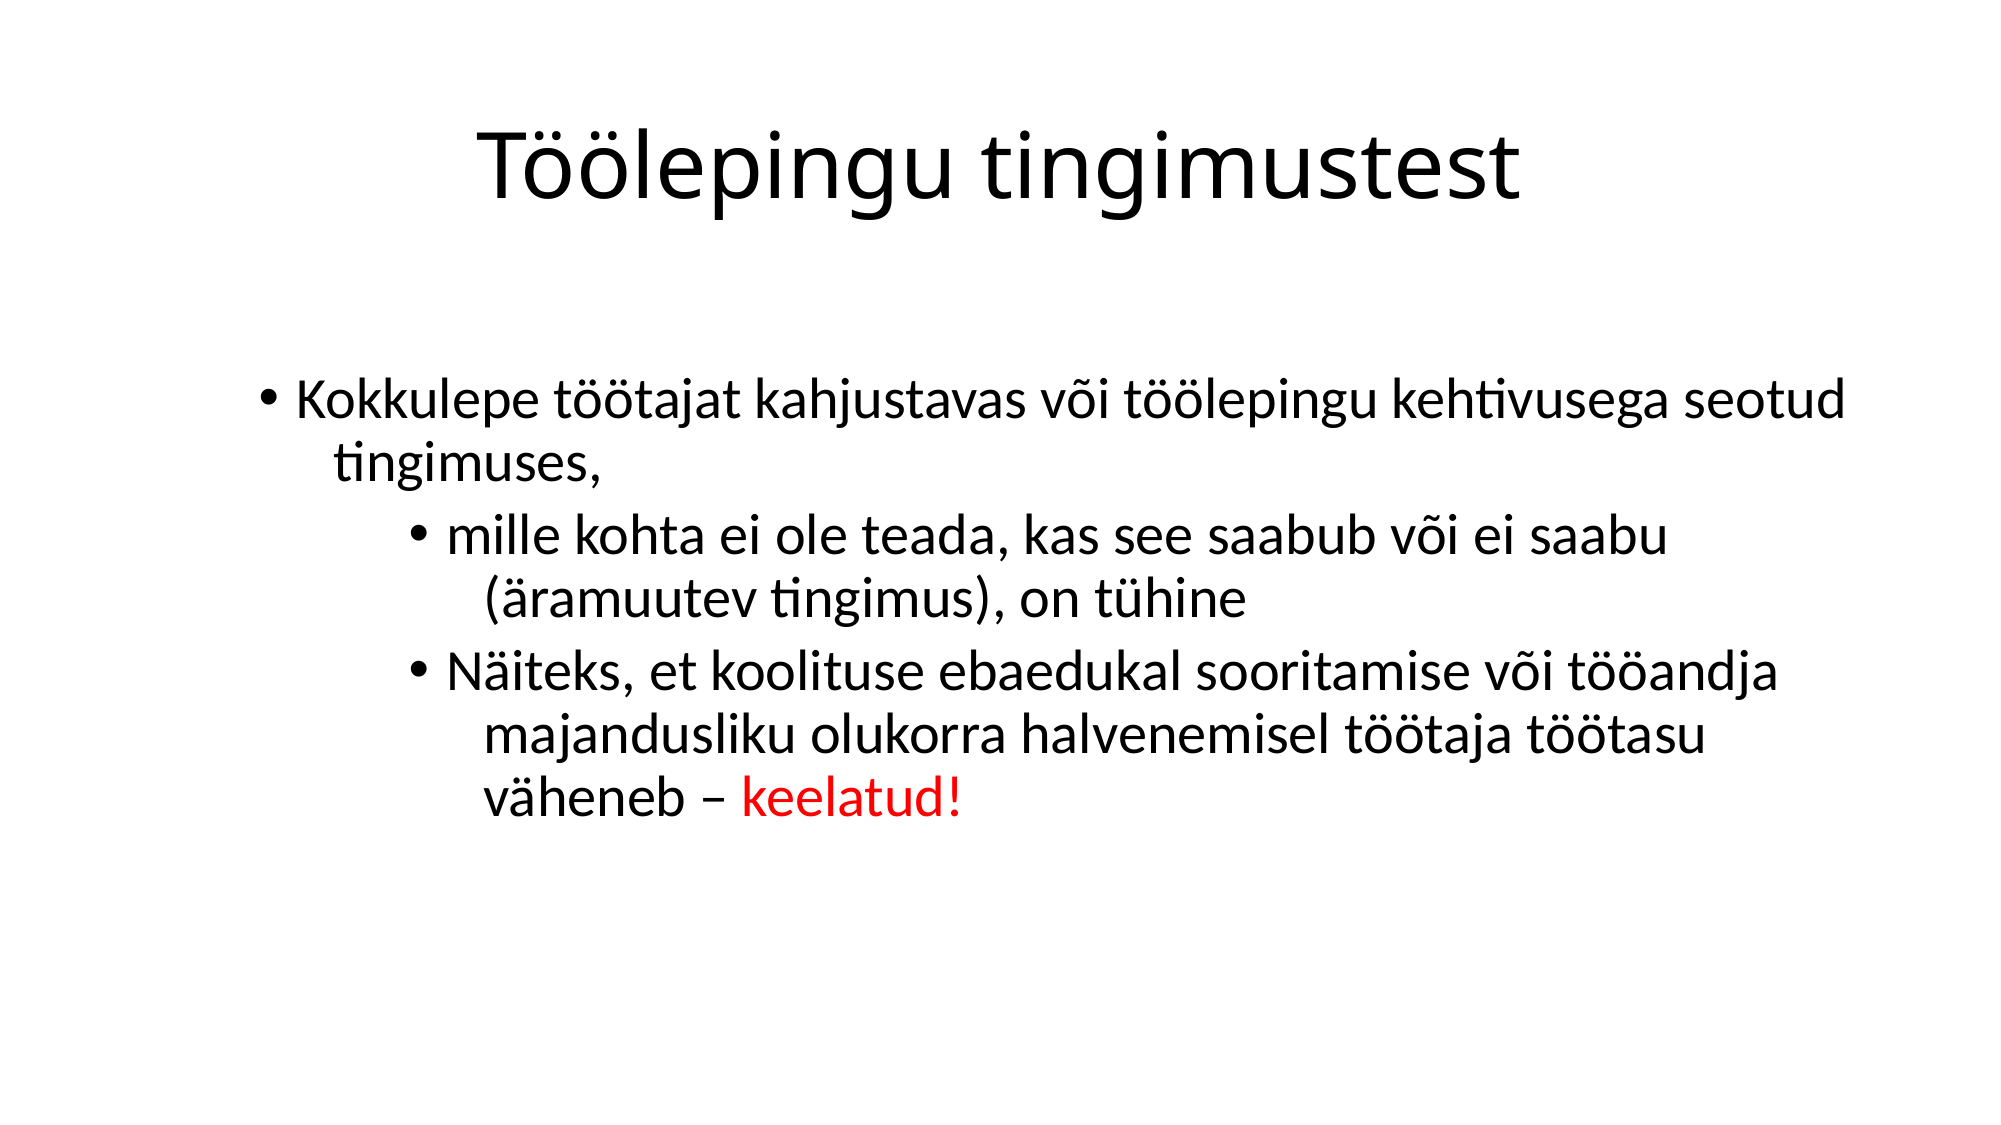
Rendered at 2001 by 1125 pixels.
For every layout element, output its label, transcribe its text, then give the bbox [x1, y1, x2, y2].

list Kokkulepe töötajat kahjustavas või töölepingu kehtivusega seotud tingimuses, mille kohta ei ole teada, kas see saabub või ei saabu (äramuutev tingimus), on tühine Näiteks, et koolituse ebaedukal sooritamise või tööandja majandusliku olukorra halvenemisel töötaja töötasu väheneb – keelatud! [243, 360, 1887, 1098]
title Töölepingu tingimustest [137, 59, 1863, 278]
